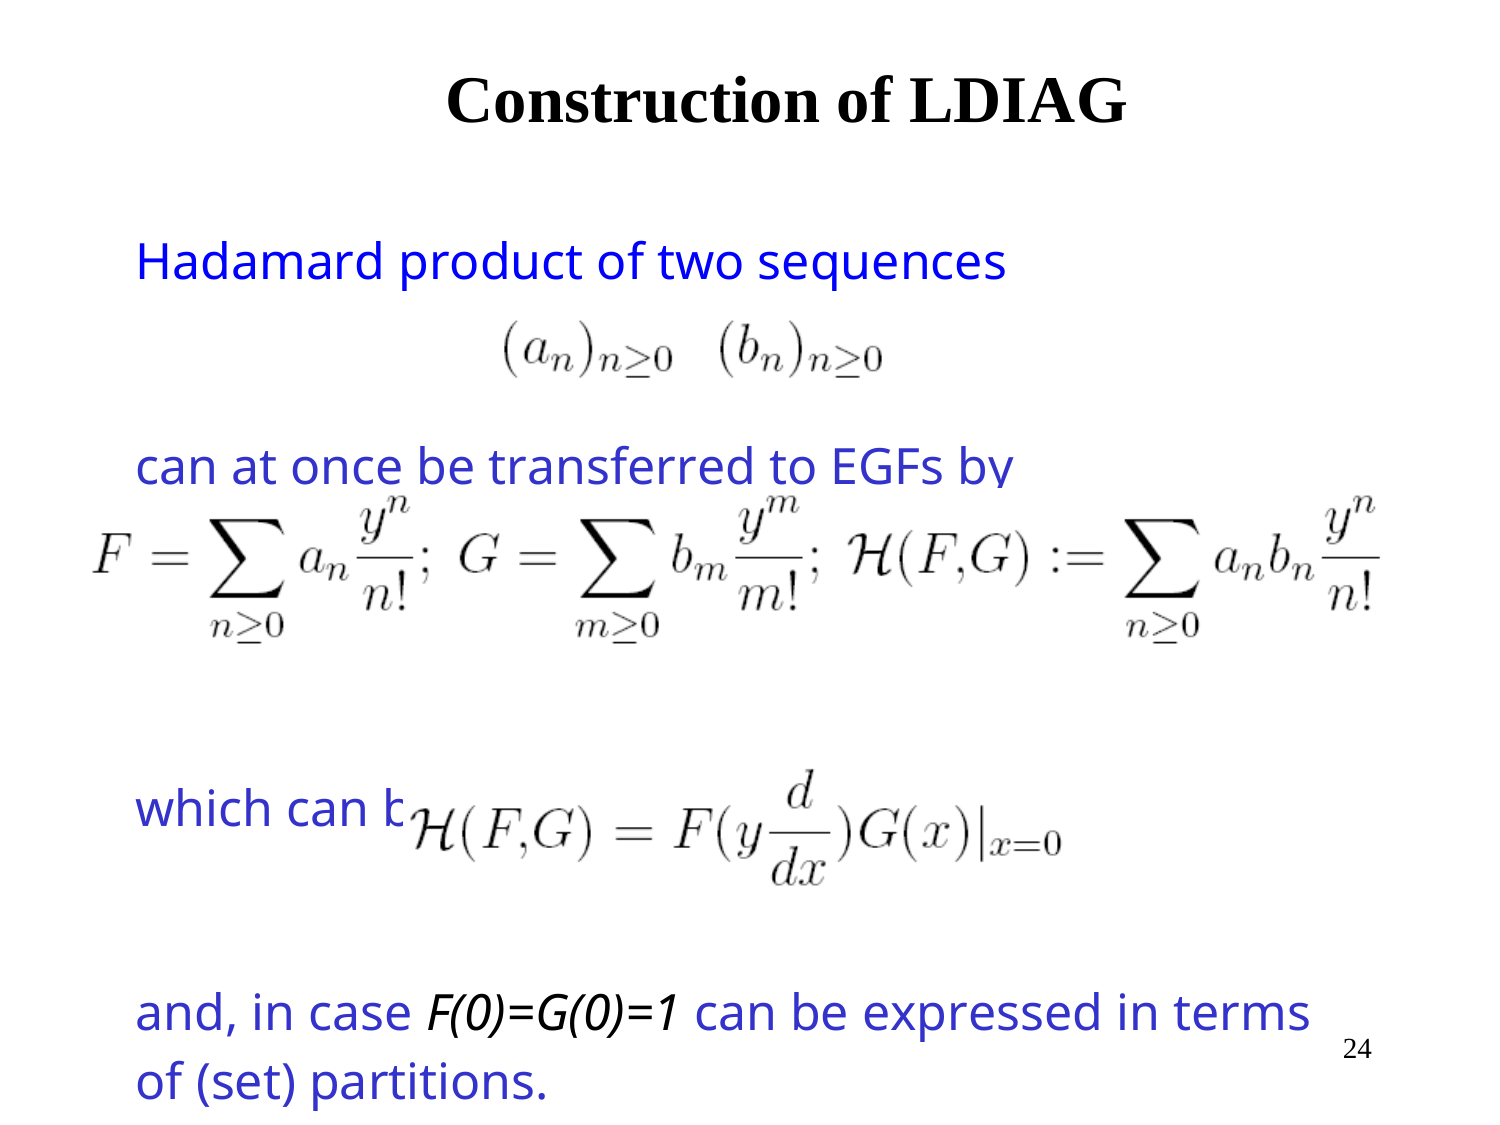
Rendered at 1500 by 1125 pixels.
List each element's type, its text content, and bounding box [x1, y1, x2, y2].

picture [88, 488, 1391, 650]
text_box Hadamard product of two sequences can at once be transferred to EGFs by which can be written and, in case F(0)=G(0)=1 can be expressed in terms of (set) partitions. [120, 218, 1365, 488]
text_box Construction of LDIAG [431, 59, 1144, 148]
text_box Hadamard product of two sequences can at once be transferred to EGFs by which can be written and, in case F(0)=G(0)=1 can be expressed in terms of (set) partitions. [120, 650, 1365, 1122]
picture [489, 313, 896, 389]
picture [403, 760, 1067, 892]
